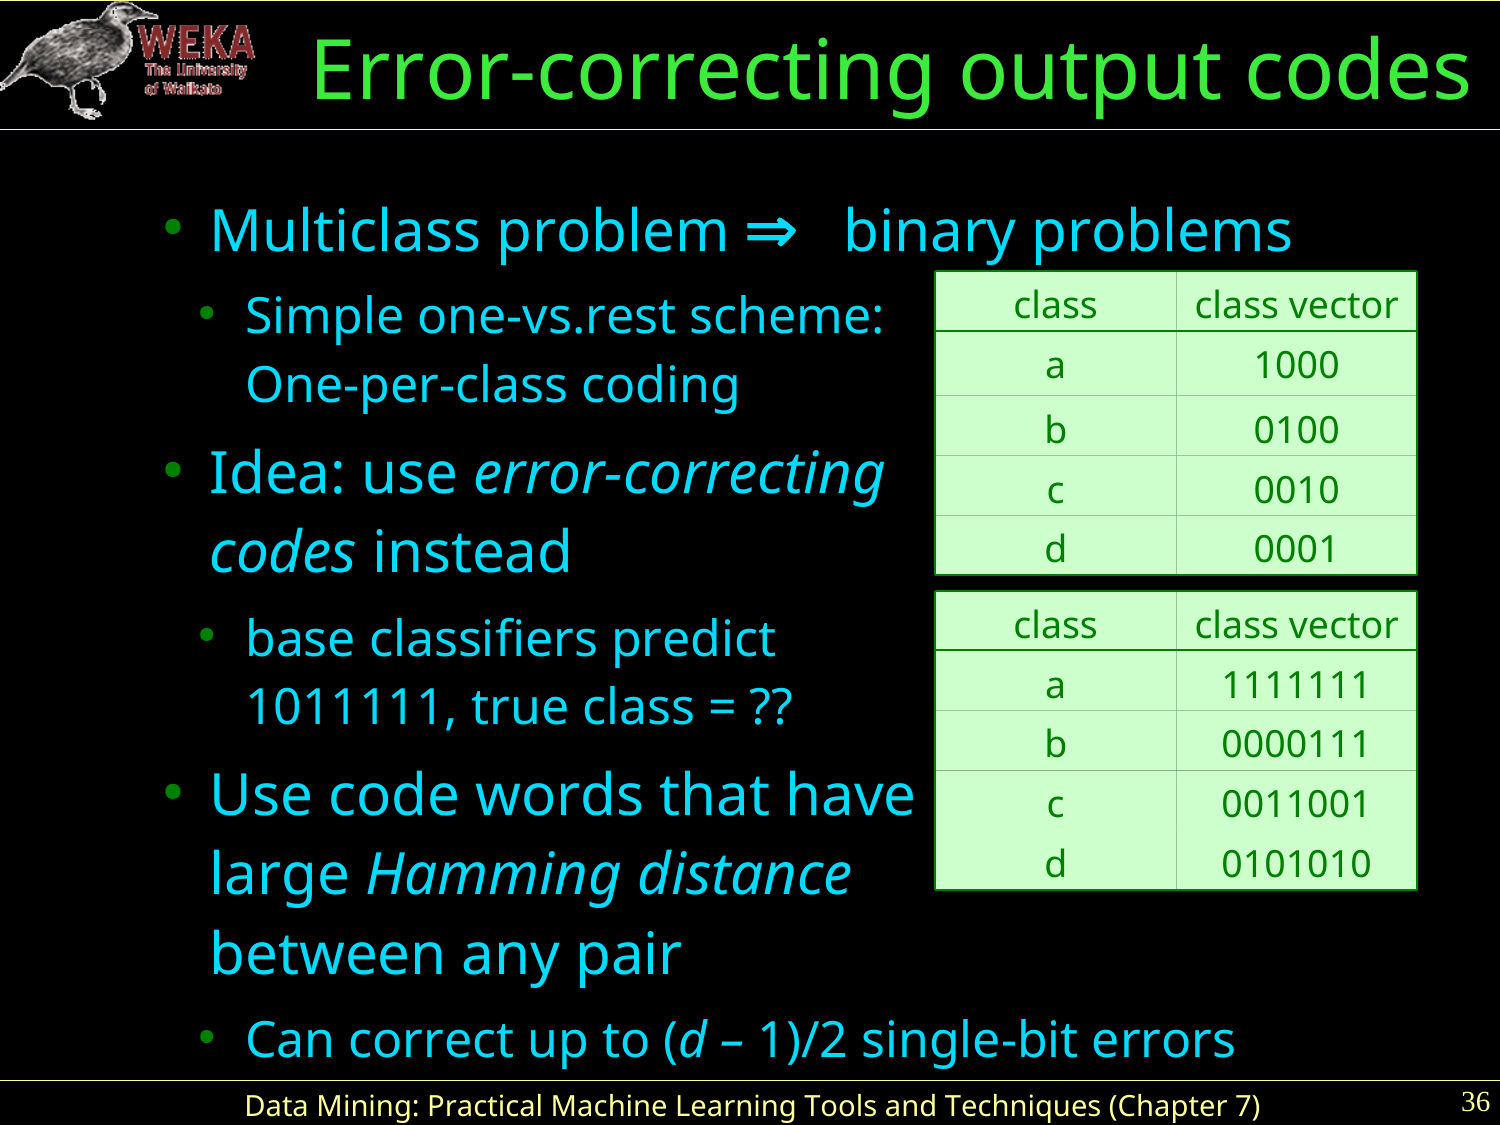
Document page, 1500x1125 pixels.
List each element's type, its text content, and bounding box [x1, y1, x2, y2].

text_box d [936, 516, 1177, 574]
text_box Multiclass problem  binary problems Simple one-vs.rest scheme: One-per-class coding Idea: use error-correcting codes instead base classifiers predict 1011111, true class = ?? Use code words that have large Hamming distance between any pair Can correct up to (d – 1)/2 single-bit errors [147, 181, 1386, 954]
text_box 1111111 [1177, 651, 1416, 711]
text_box a [936, 332, 1177, 396]
text_box b [936, 711, 1177, 771]
text_box a [936, 651, 1177, 711]
text_box b [936, 396, 1177, 456]
text_box 0100 [1177, 396, 1416, 456]
picture [0, 1, 266, 129]
text_box d [936, 831, 1177, 889]
text_box class vector [1177, 272, 1416, 330]
text_box class [936, 272, 1177, 330]
text_box 0010 [1177, 456, 1416, 516]
text_box 0001 [1177, 516, 1416, 574]
text_box 0011001 [1177, 771, 1416, 831]
text_box 0101010 [1177, 831, 1416, 889]
title Error-correcting output codes [295, 0, 1500, 148]
text_box 0000111 [1177, 711, 1416, 771]
text_box class [936, 592, 1177, 649]
text_box c [936, 771, 1177, 831]
text_box c [936, 456, 1177, 516]
text_box class vector [1177, 592, 1416, 649]
text_box 1000 [1177, 332, 1416, 396]
